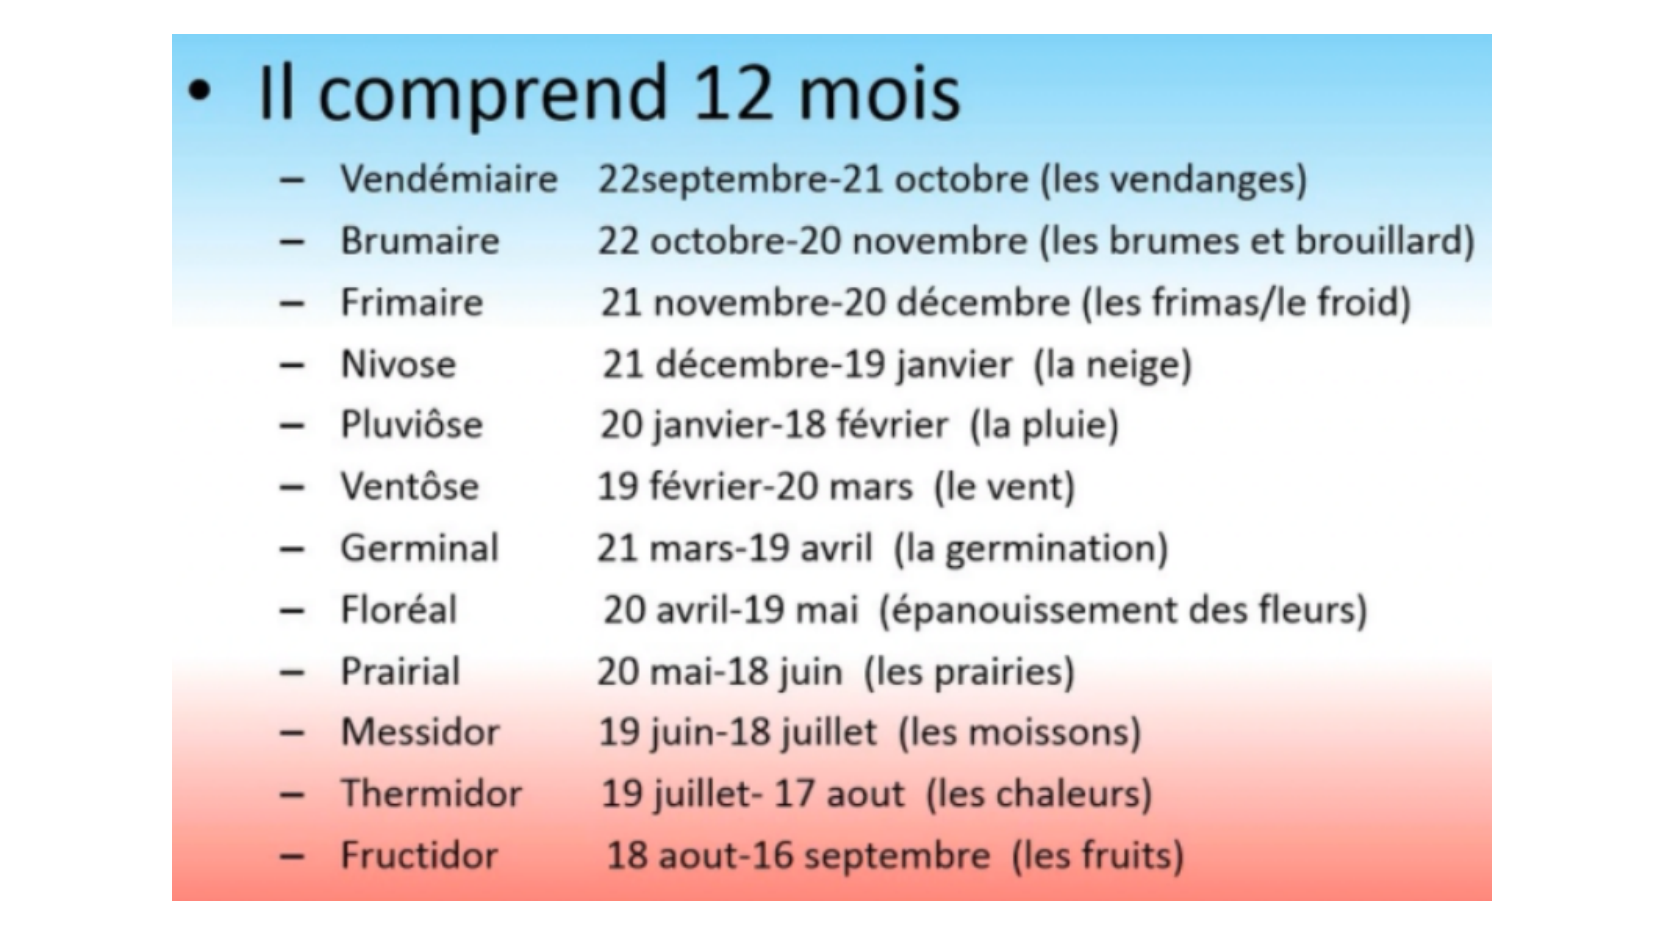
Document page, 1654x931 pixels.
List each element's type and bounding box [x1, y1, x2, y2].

picture [172, 34, 1492, 901]
